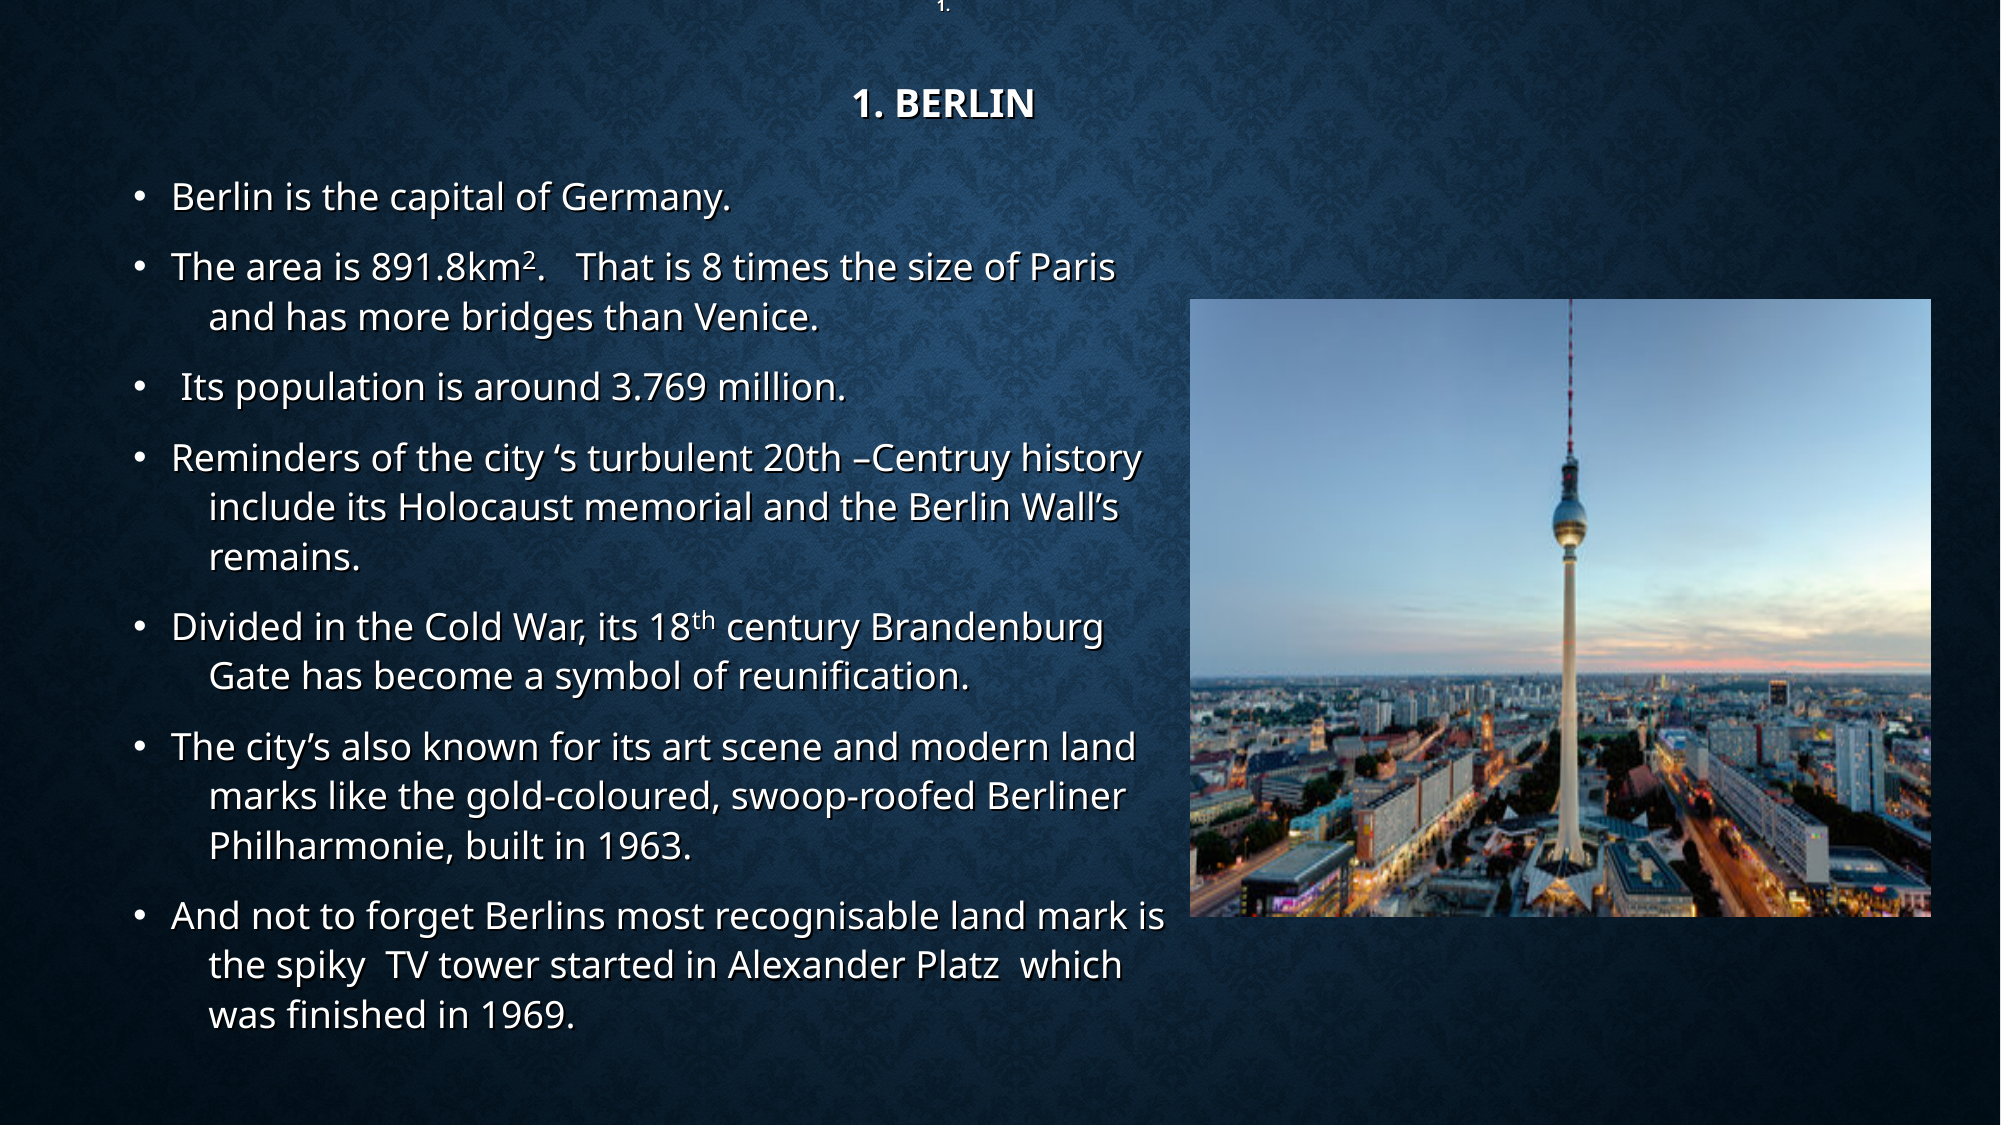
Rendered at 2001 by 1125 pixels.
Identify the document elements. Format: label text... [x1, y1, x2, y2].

list Berlin is the capital of Germany. The area is 891.8km2. That is 8 times the size of Paris and has more bridges than Venice. Its population is around 3.769 million. Reminders of the city ‘s turbulent 20th –Centruy history include its Holocaust memorial and the Berlin Wall’s remains. Divided in the Cold War, its 18th century Brandenburg Gate has become a symbol of reunification. The city’s also known for its art scene and modern land marks like the gold-coloured, swoop-roofed Berliner Philharmonie, built in 1963. And not to forget Berlins most recognisable land mark is the spiky TV tower started in Alexander Platz which was finished in 1969. [118, 161, 1191, 1075]
picture [1190, 299, 1931, 918]
title 1. 1. BERLIN [94, 0, 1793, 207]
